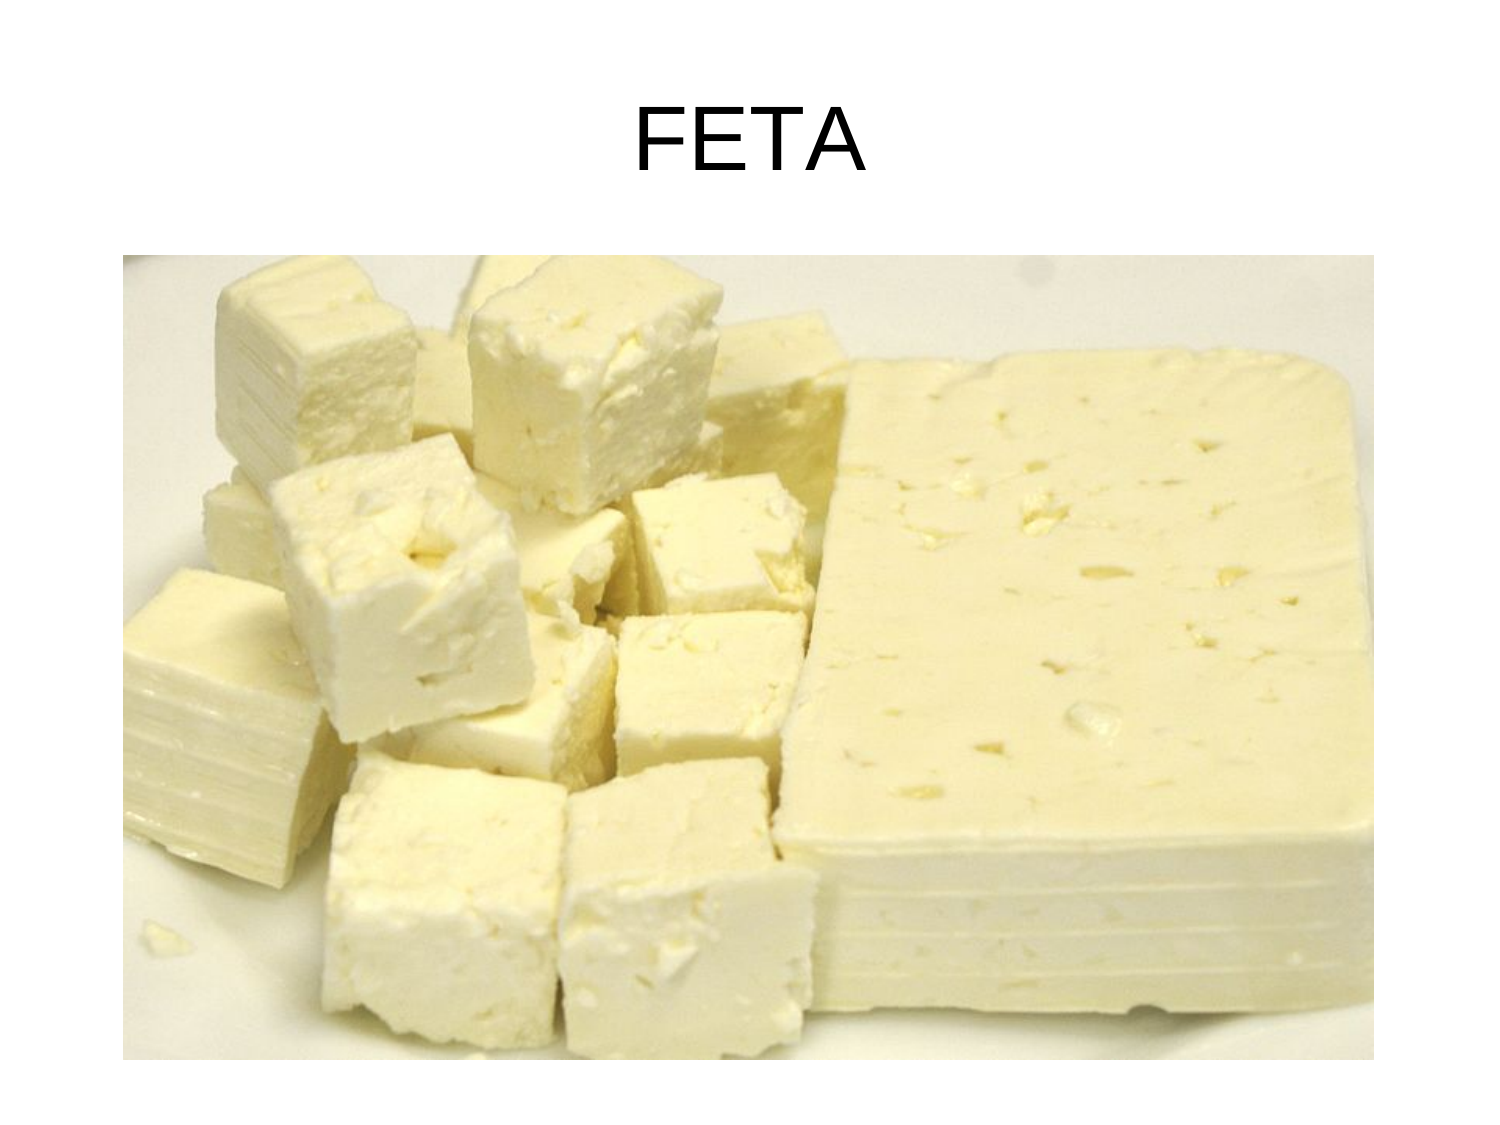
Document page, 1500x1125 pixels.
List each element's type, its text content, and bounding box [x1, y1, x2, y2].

title FETA [75, 45, 1426, 233]
picture [123, 255, 1374, 1060]
